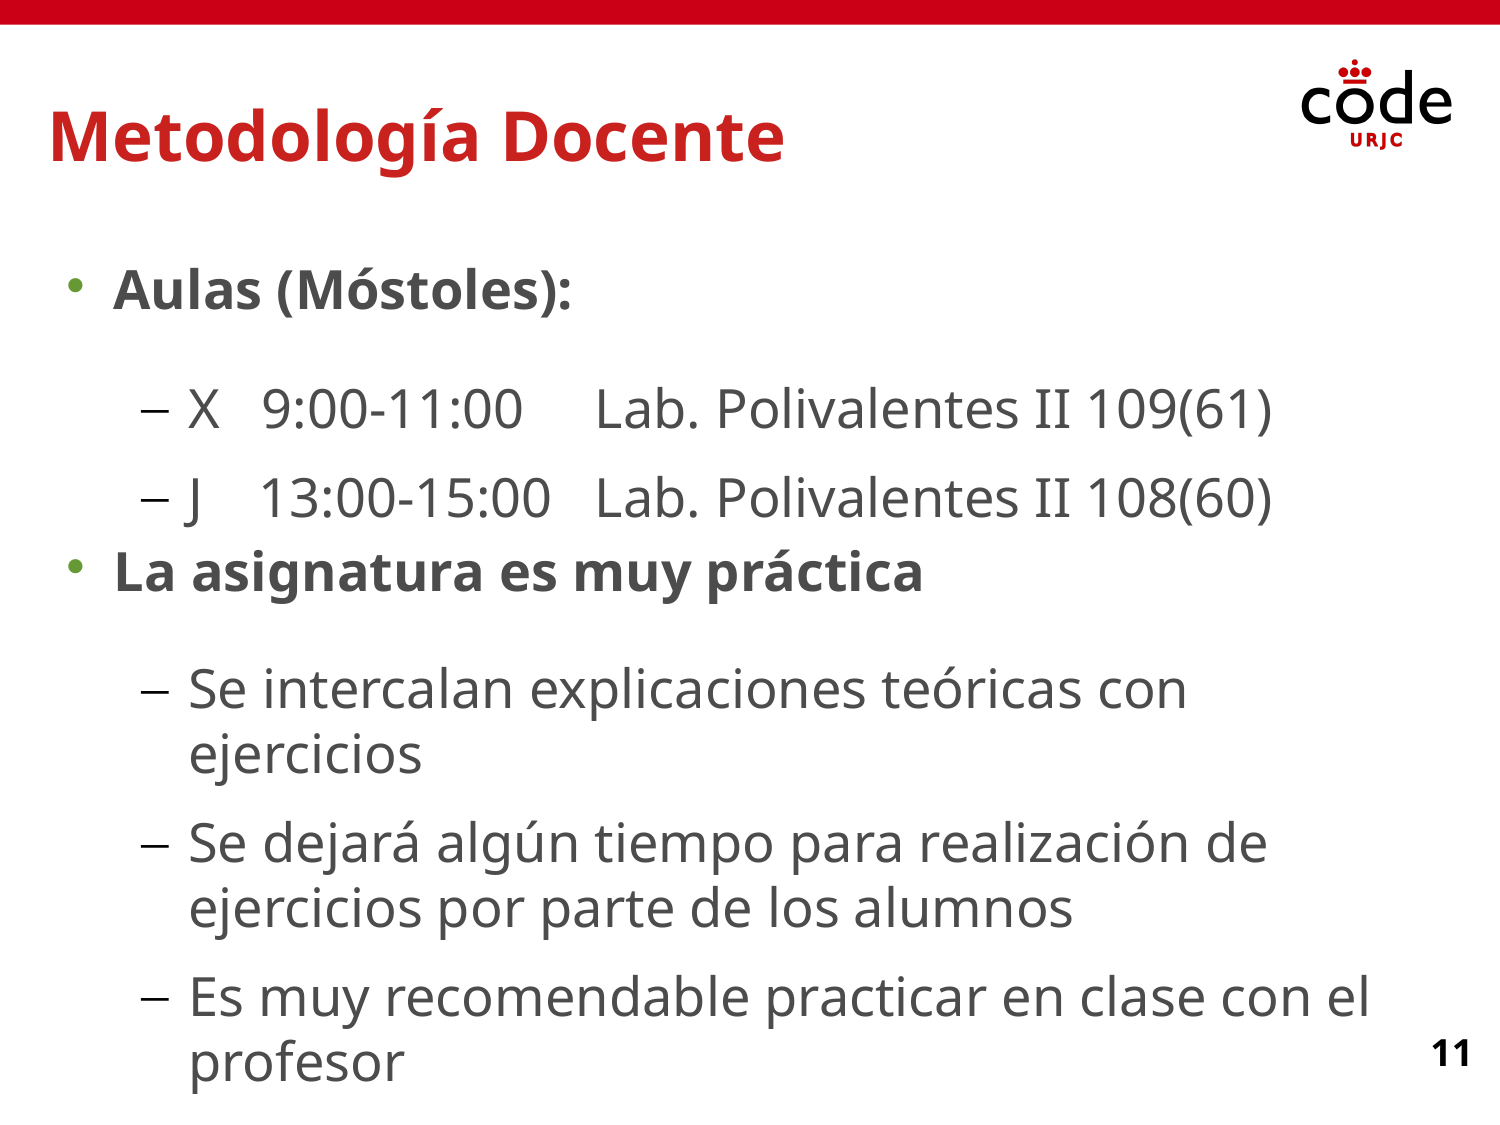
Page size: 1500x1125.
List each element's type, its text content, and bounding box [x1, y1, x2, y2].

picture [1284, 50, 1468, 161]
list Aulas (Móstoles): X 9:00-11:00 Lab. Polivalentes II 109(61) J 13:00-15:00 Lab. Polivalentes II 108(60) La asignatura es muy práctica Se intercalan explicaciones teóricas con ejercicios Se dejará algún tiempo para realización de ejercicios por parte de los alumnos Es muy recomendable practicar en clase con el profesor [51, 259, 1436, 1013]
title Metodología Docente [32, 79, 1383, 189]
